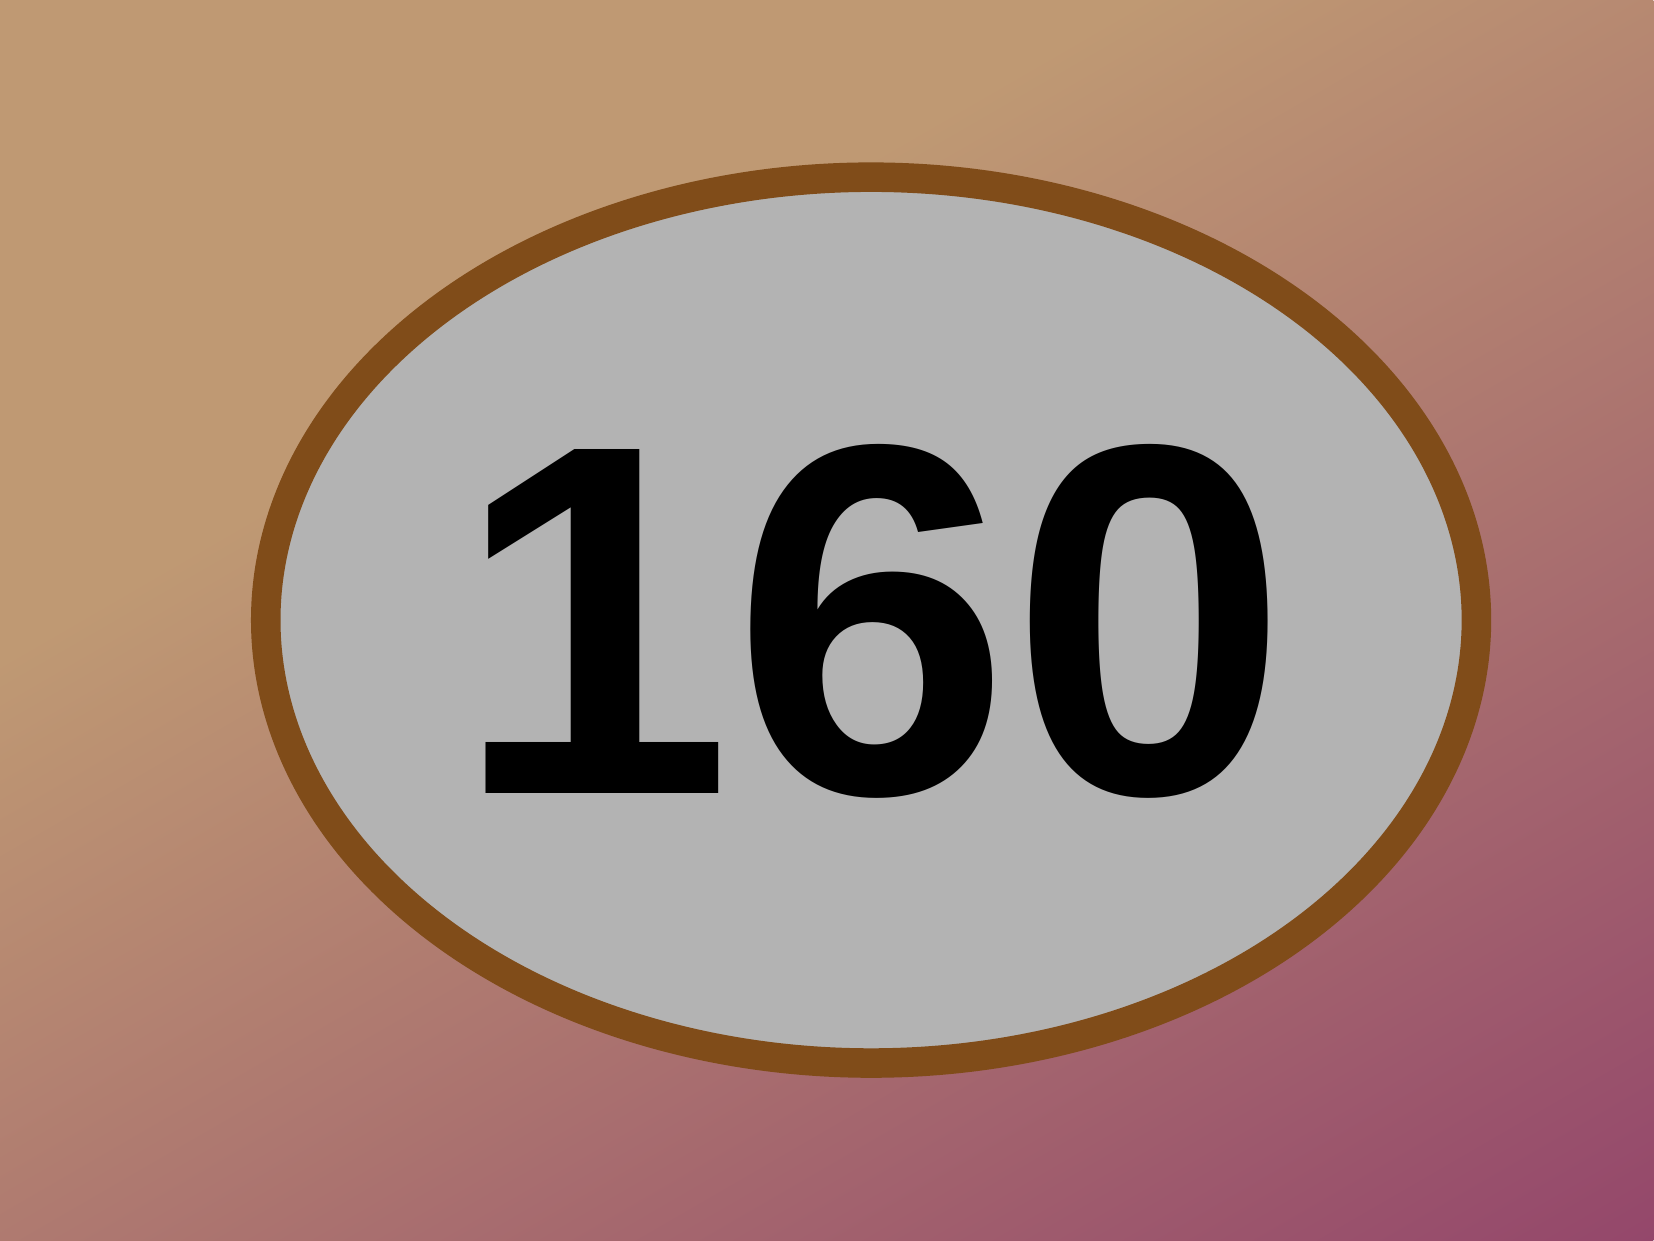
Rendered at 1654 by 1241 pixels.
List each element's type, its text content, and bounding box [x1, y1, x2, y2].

text_box 160 [265, 177, 1477, 1064]
